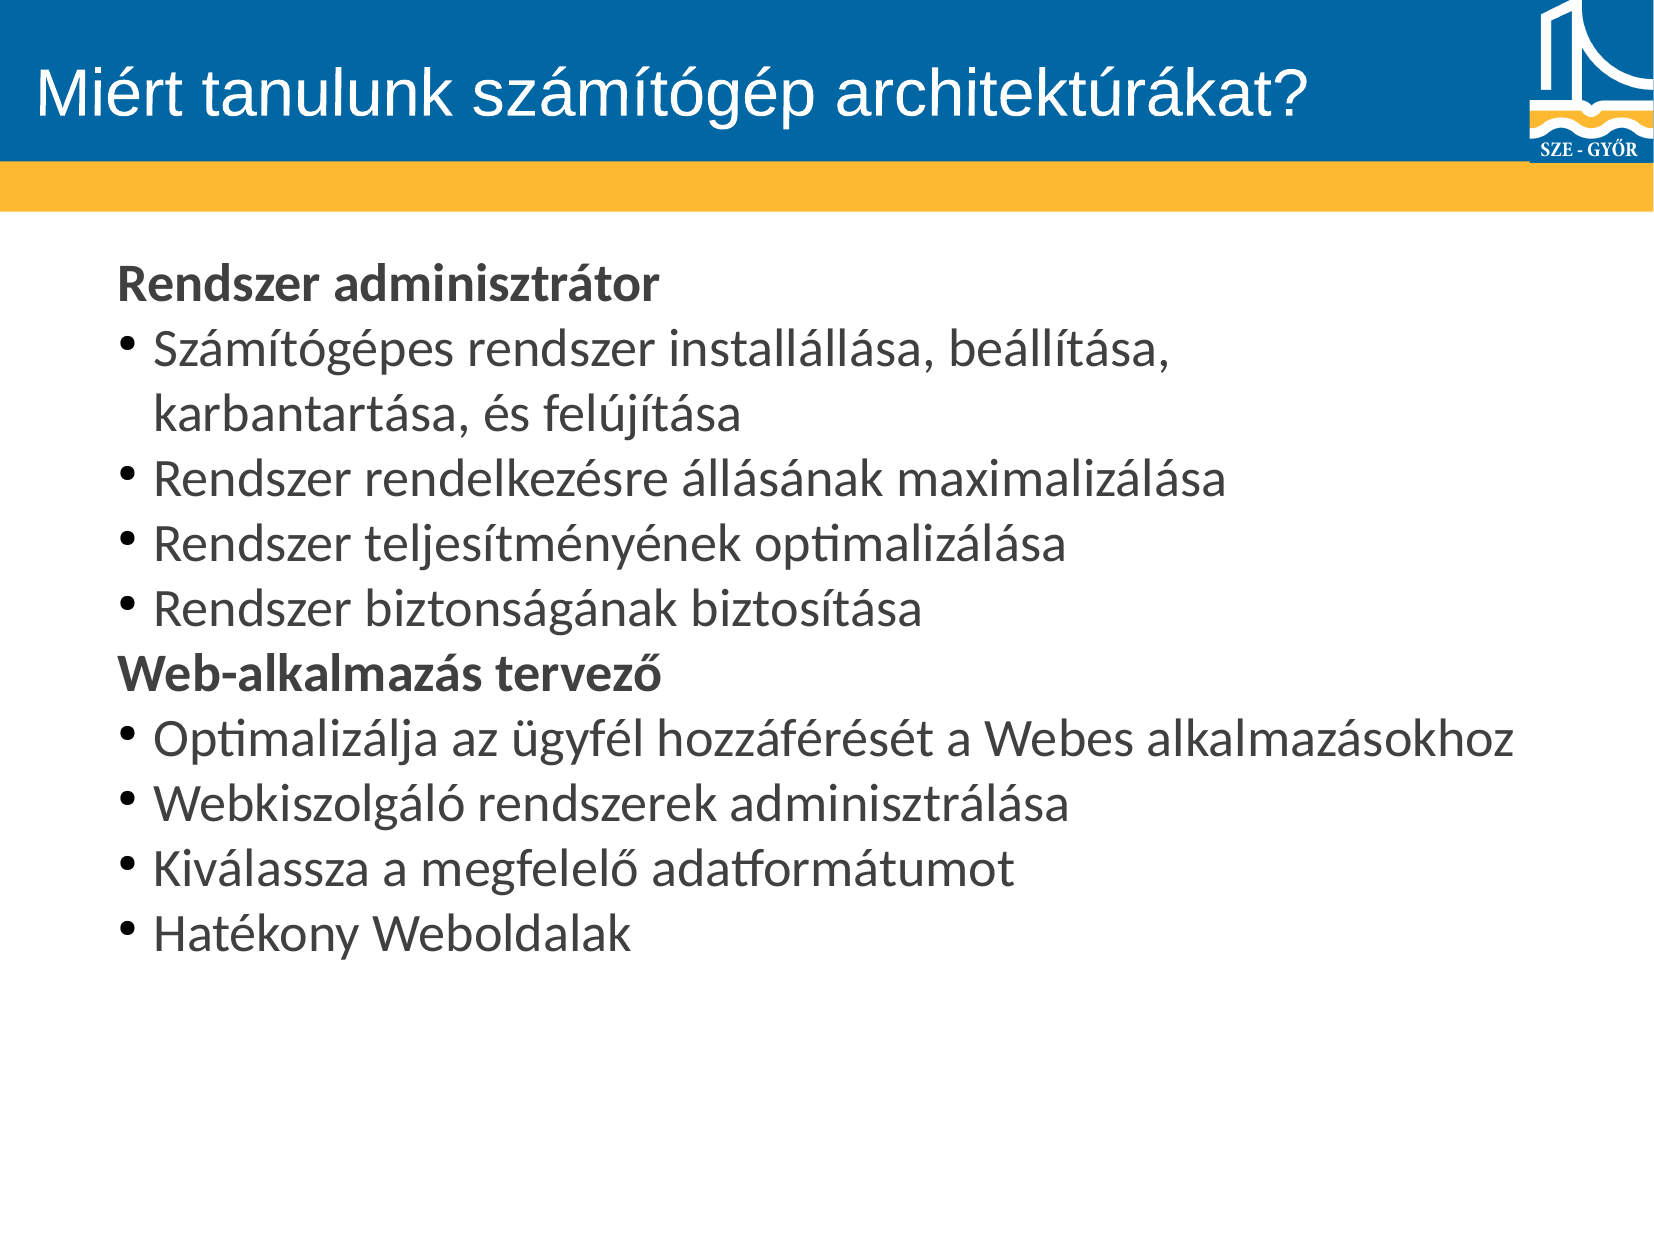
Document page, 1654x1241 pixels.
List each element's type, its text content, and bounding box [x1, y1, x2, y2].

text_box Rendszer adminisztrátor Számítógépes rendszer installállása, beállítása, karbantartása, és felújítása Rendszer rendelkezésre állásának maximalizálása Rendszer teljesítményének optimalizálása Rendszer biztonságának biztosítása Web-alkalmazás tervező Optimalizálja az ügyfél hozzáférését a Webes alkalmazásokhoz Webkiszolgáló rendszerek adminisztrálása Kiválassza a megfelelő adatformátumot Hatékony Weboldalak [82, 247, 1571, 1198]
picture [1529, 0, 1654, 163]
text_box Miért tanulunk számítógép architektúrákat? [34, 48, 1524, 144]
